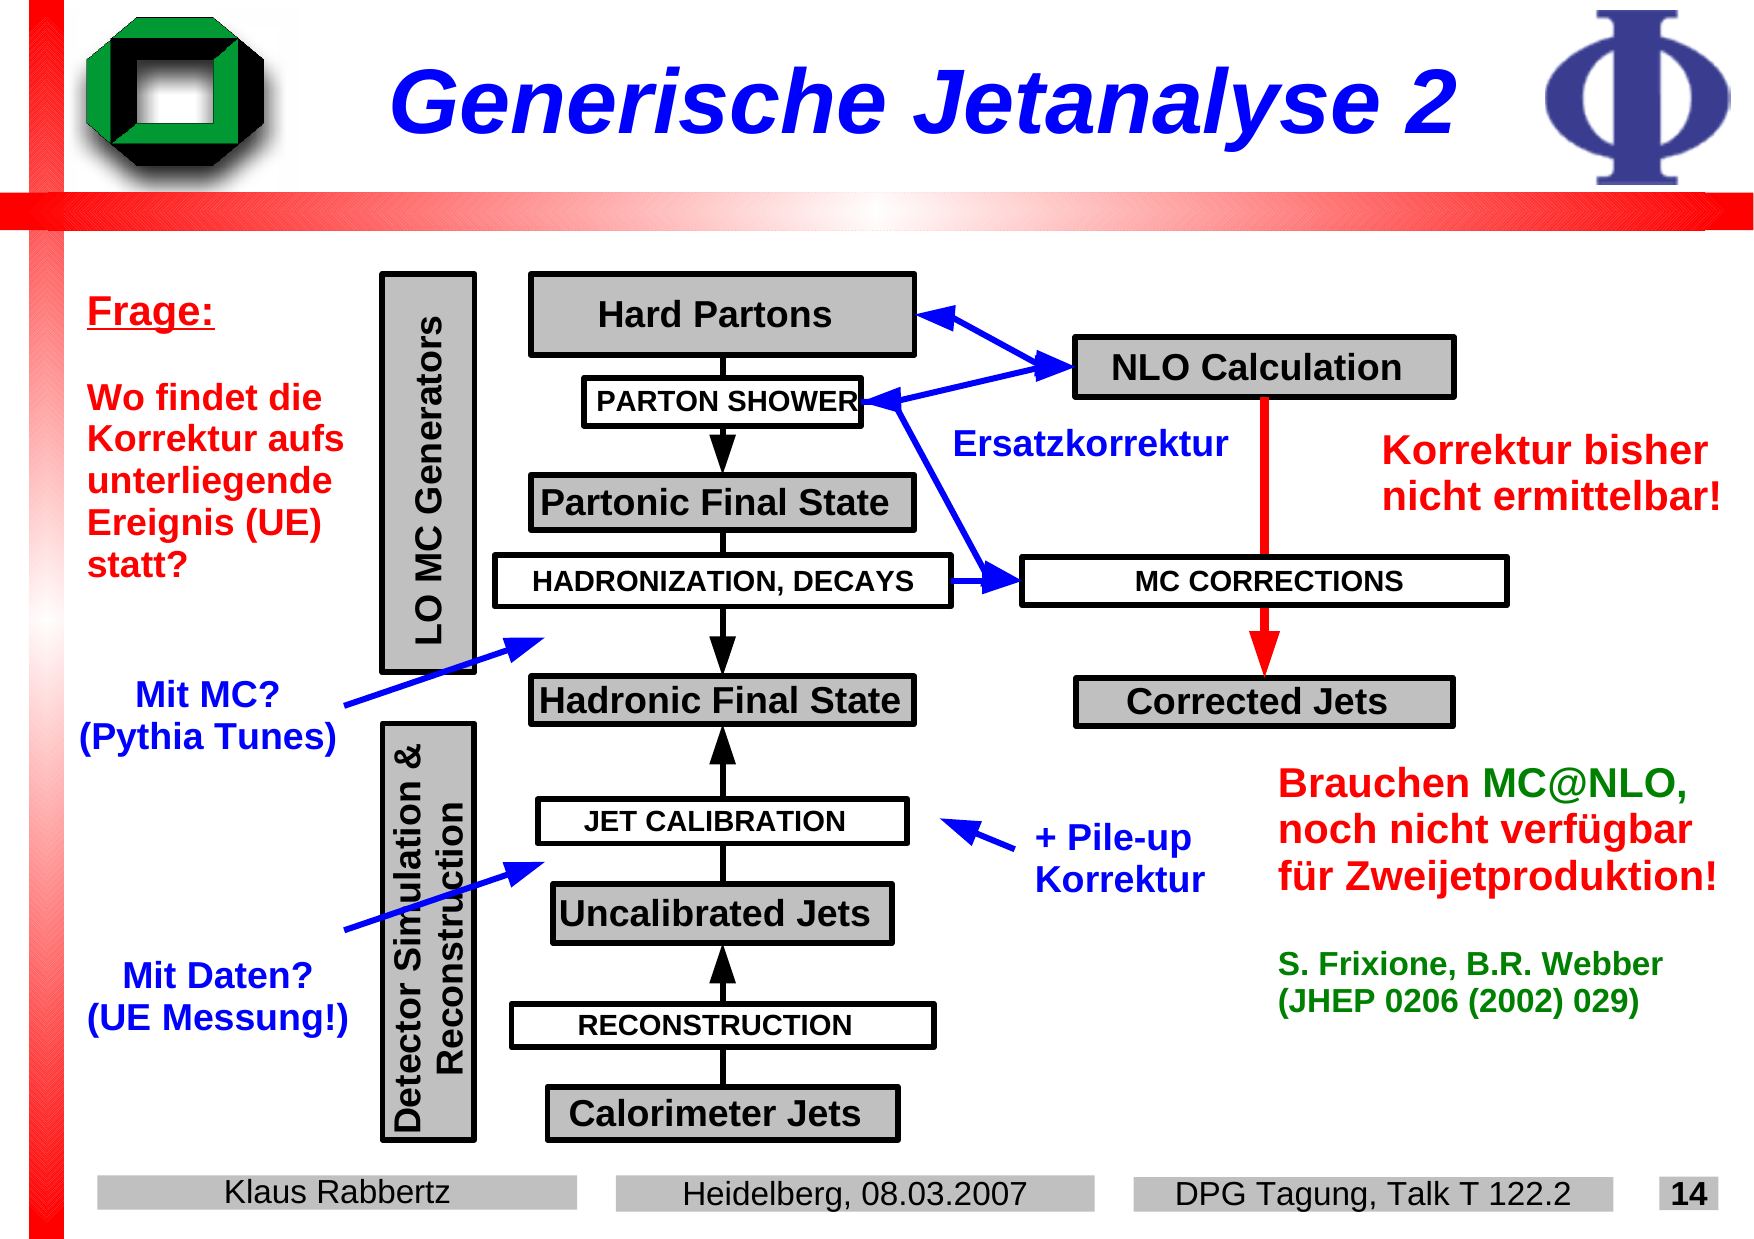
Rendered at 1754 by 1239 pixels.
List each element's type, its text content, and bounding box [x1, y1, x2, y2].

text_box MC CORRECTIONS [1022, 556, 1507, 606]
text_box Mit MC? (Pythia Tunes) [66, 661, 349, 770]
text_box Hard Partons [530, 274, 915, 355]
text_box + Pile-up Korrektur [1023, 805, 1218, 913]
text_box Partonic Final State [530, 474, 915, 530]
text_box Detector Simulation & Reconstruction [382, 723, 475, 913]
text_box Brauchen MC@NLO, noch nicht verfügbar für Zweijetproduktion! S. Frixione, B.R. Webber (JHEP 0206 (2002) 029) [1266, 747, 1732, 1032]
text_box NLO Calculation [1075, 337, 1454, 397]
title Generische Jetanalyse 2 [282, 21, 1566, 183]
text_box Mit Daten? (UE Messung!) [75, 942, 361, 1051]
text_box Frage: Wo findet die Korrektur aufs unterliegende Ereignis (UE) statt? [75, 275, 367, 598]
text_box Calorimeter Jets [547, 1086, 898, 1140]
text_box Ersatzkorrektur [940, 410, 1241, 476]
picture [1545, 10, 1731, 185]
text_box JET CALIBRATION [537, 799, 908, 844]
text_box RECONSTRUCTION [511, 1003, 934, 1048]
text_box PARTON SHOWER [584, 377, 861, 426]
text_box LO MC Generators [382, 274, 475, 673]
text_box Korrektur bisher nicht ermittelbar! [1369, 414, 1735, 532]
text_box Corrected Jets [1076, 677, 1453, 727]
text_box Detector Simulation & Reconstruction [382, 890, 475, 1140]
text_box Uncalibrated Jets [553, 883, 892, 944]
text_box HADRONIZATION, DECAYS [494, 555, 951, 607]
text_box Hadronic Final State [531, 676, 914, 725]
picture [64, 9, 299, 192]
